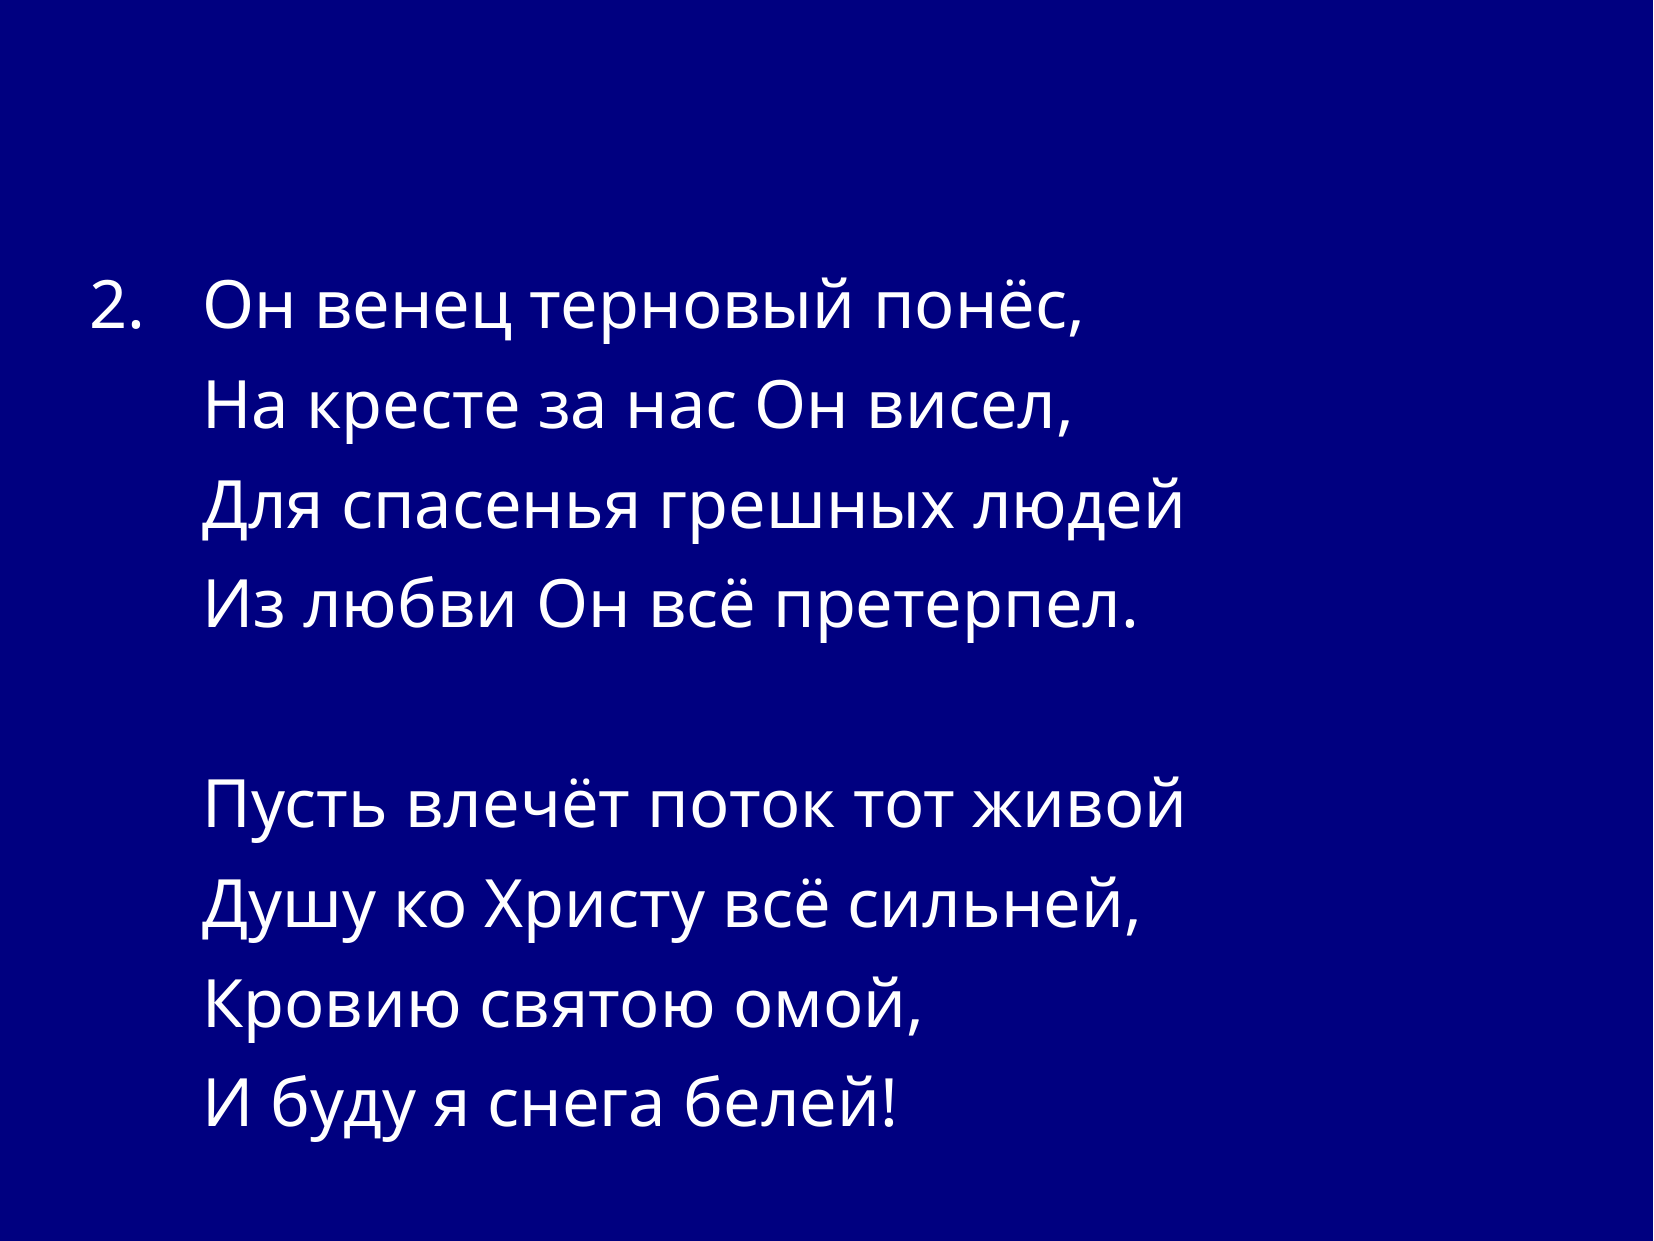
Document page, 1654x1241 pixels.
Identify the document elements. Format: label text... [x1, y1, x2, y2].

text_box 2. Он венец терновый понёс, На кресте за нас Он висел, Для спасенья грешных людей Из любви Он всё претерпел. Пусть влечёт поток тот живой Душу ко Христу всё сильней, Кровию святою омой, И буду я снега белей! [75, 150, 1576, 1163]
